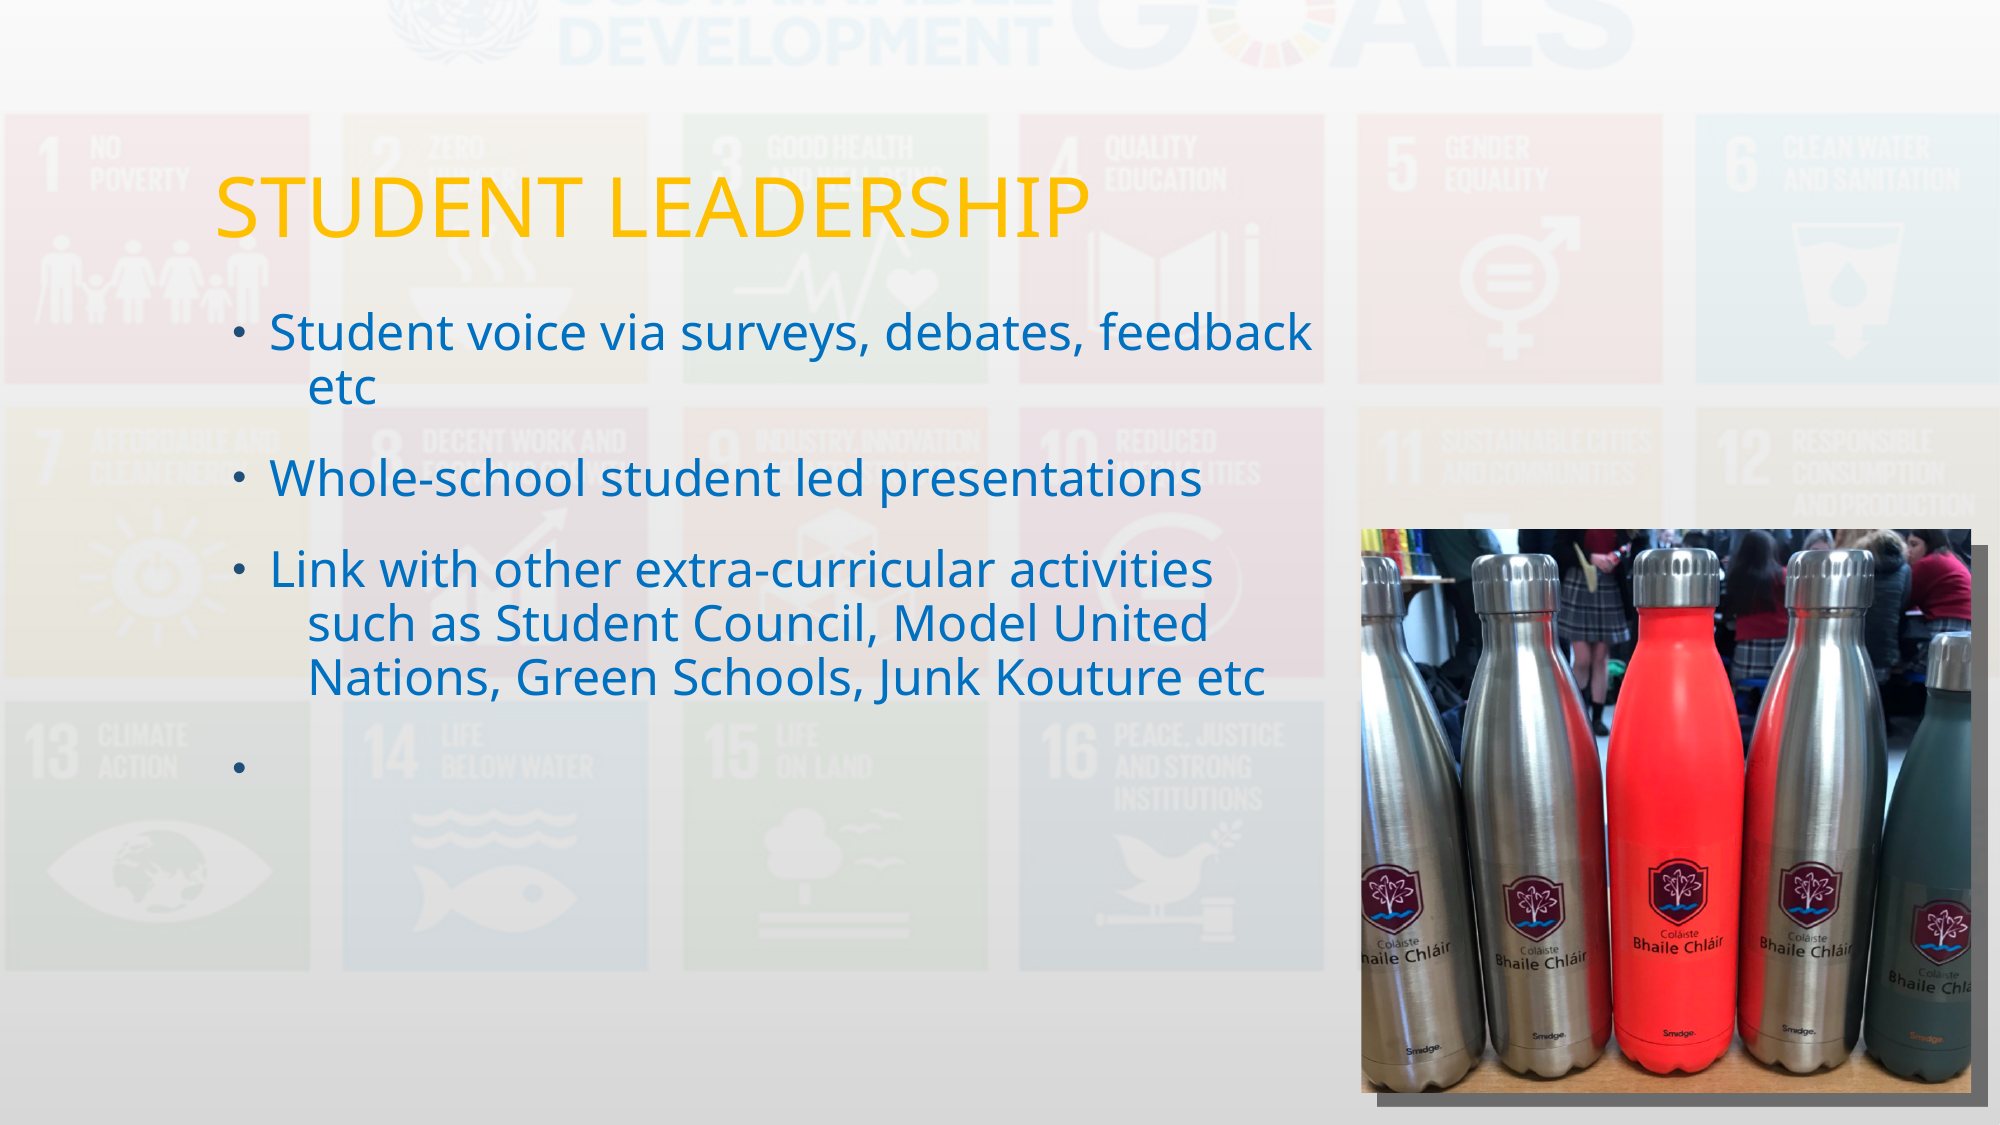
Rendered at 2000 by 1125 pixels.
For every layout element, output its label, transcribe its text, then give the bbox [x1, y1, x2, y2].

list Student voice via surveys, debates, feedback etc Whole-school student led presentations Link with other extra-curricular activities such as Student Council, Model United Nations, Green Schools, Junk Kouture etc [202, 299, 1334, 779]
title Student leadership [199, 45, 1800, 263]
picture [0, 0, 2000, 1093]
